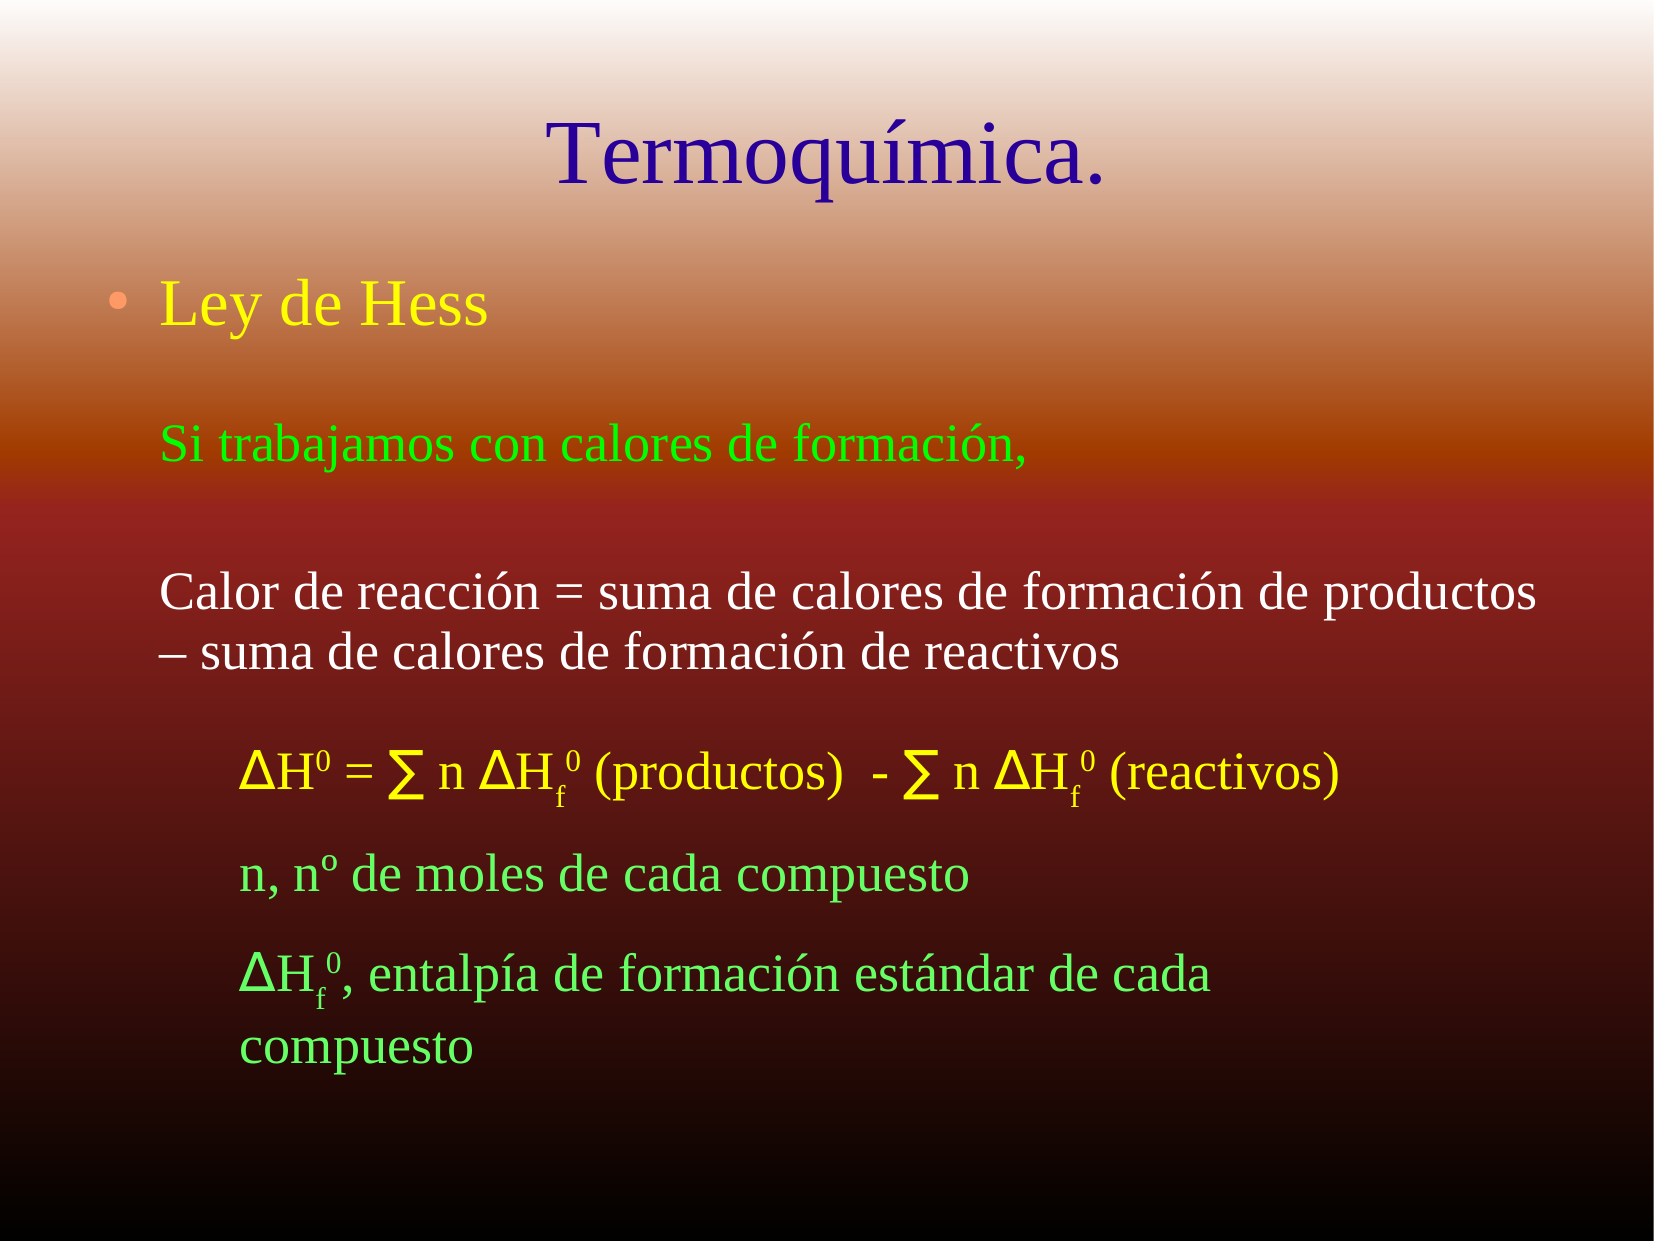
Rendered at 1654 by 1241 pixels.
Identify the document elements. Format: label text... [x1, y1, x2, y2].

text_box Calor de reacción = suma de calores de formación de productos – suma de calores de formación de reactivos [88, 561, 1555, 768]
title Termoquímica. [82, 49, 1571, 257]
picture [0, 0, 1654, 1241]
text_box ∆H0 = ∑ n ∆Hf0 (productos) - ∑ n ∆Hf0 (reactivos) n, nº de moles de cada compuesto ∆Hf0, entalpía de formación estándar de cada compuesto [168, 731, 1447, 1166]
list Ley de Hess [88, 265, 1518, 384]
text_box Si trabajamos con calores de formación, [88, 413, 1595, 534]
